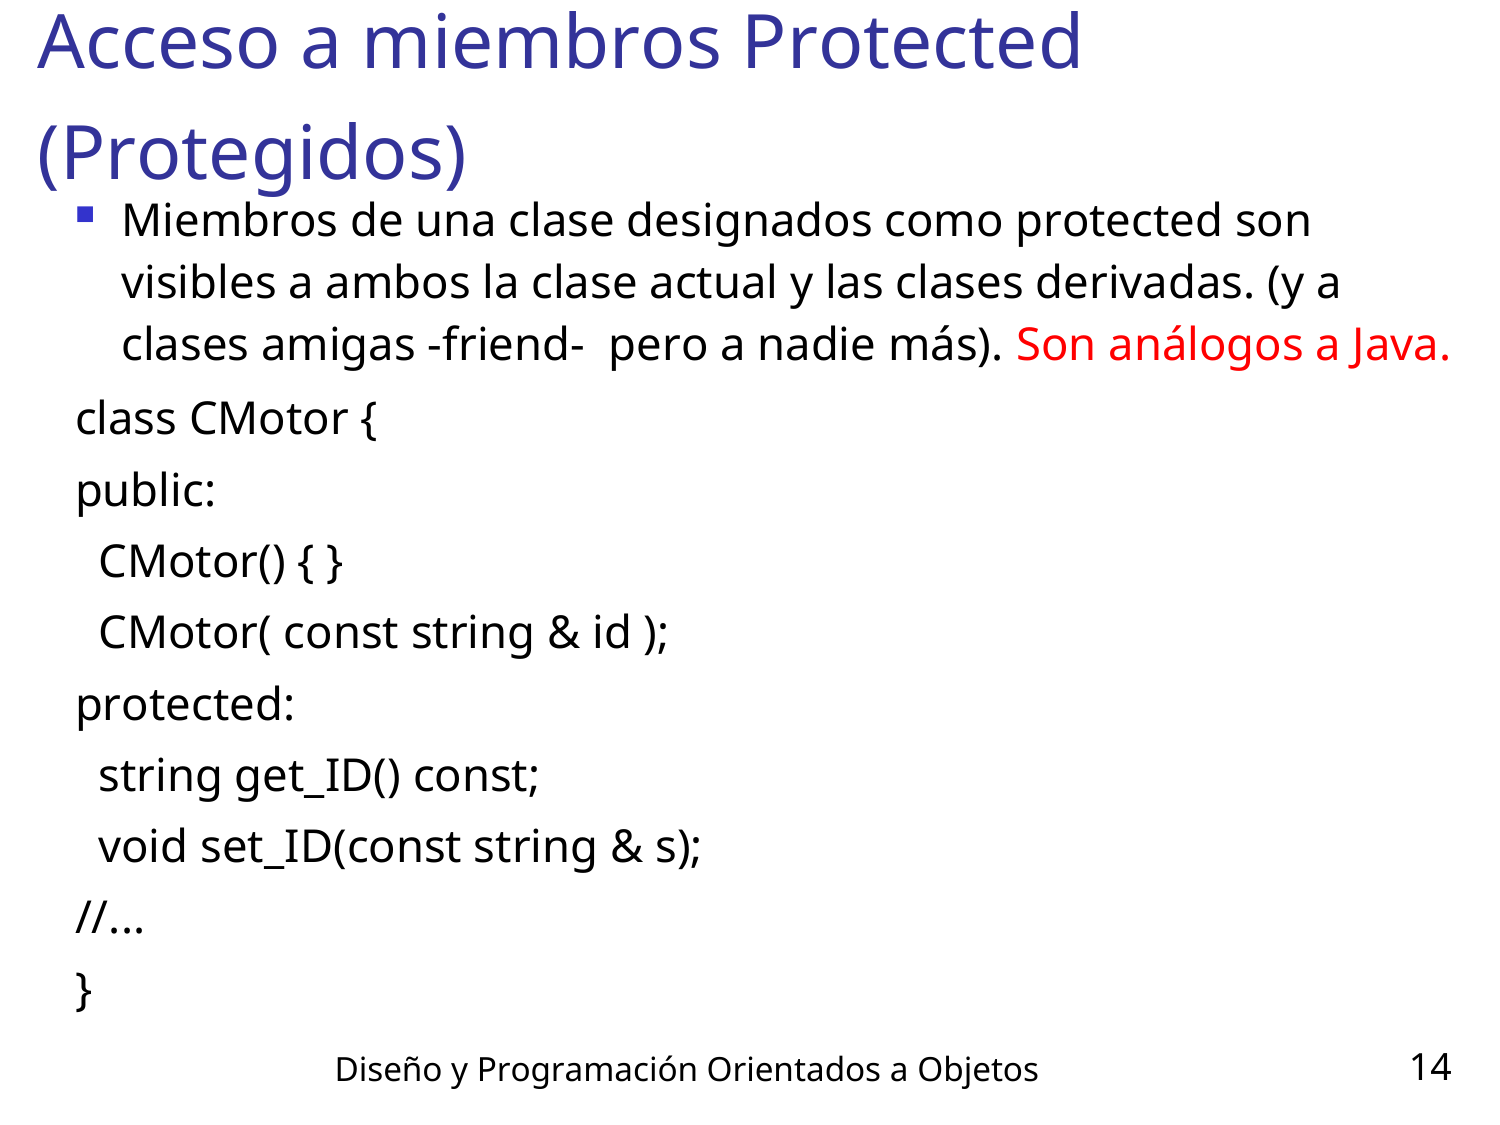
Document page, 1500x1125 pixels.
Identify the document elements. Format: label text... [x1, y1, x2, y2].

list Miembros de una clase designados como protected son visibles a ambos la clase actual y las clases derivadas. (y a clases amigas -friend- pero a nadie más). Son análogos a Java. class CMotor { public: CMotor() { } CMotor( const string & id ); protected: string get_ID() const; void set_ID(const string & s); //...‏ } [75, 187, 1462, 1051]
title Acceso a miembros Protected (Protegidos)‏ [37, 9, 1500, 172]
